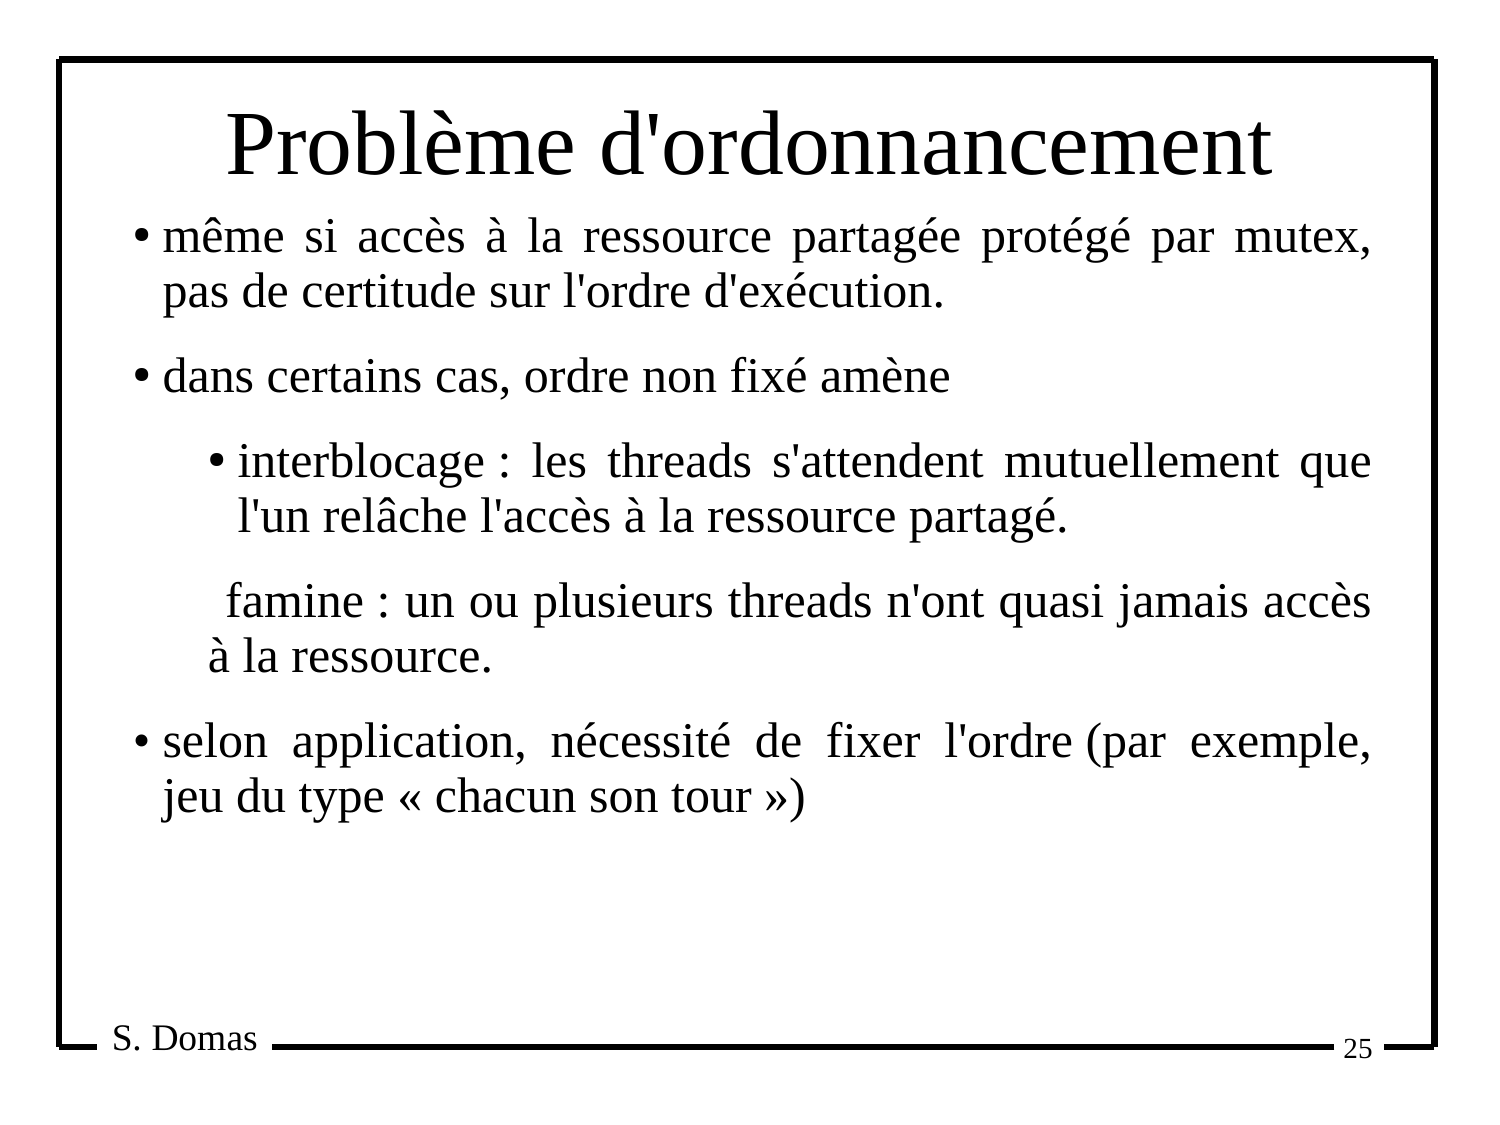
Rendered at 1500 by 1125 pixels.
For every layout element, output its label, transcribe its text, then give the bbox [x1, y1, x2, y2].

text_box S. Domas [97, 1009, 273, 1067]
text_box même si accès à la ressource partagée protégé par mutex, pas de certitude sur l'ordre d'exécution. dans certains cas, ordre non fixé amène interblocage : les threads s'attendent mutuellement que l'un relâche l'accès à la ressource partagé. famine : un ou plusieurs threads n'ont quasi jamais accès à la ressource. selon application, nécessité de fixer l'ordre (par exemple, jeu du type « chacun son tour ») [118, 238, 1388, 1034]
title Problème d'ordonnancement [112, 50, 1388, 238]
